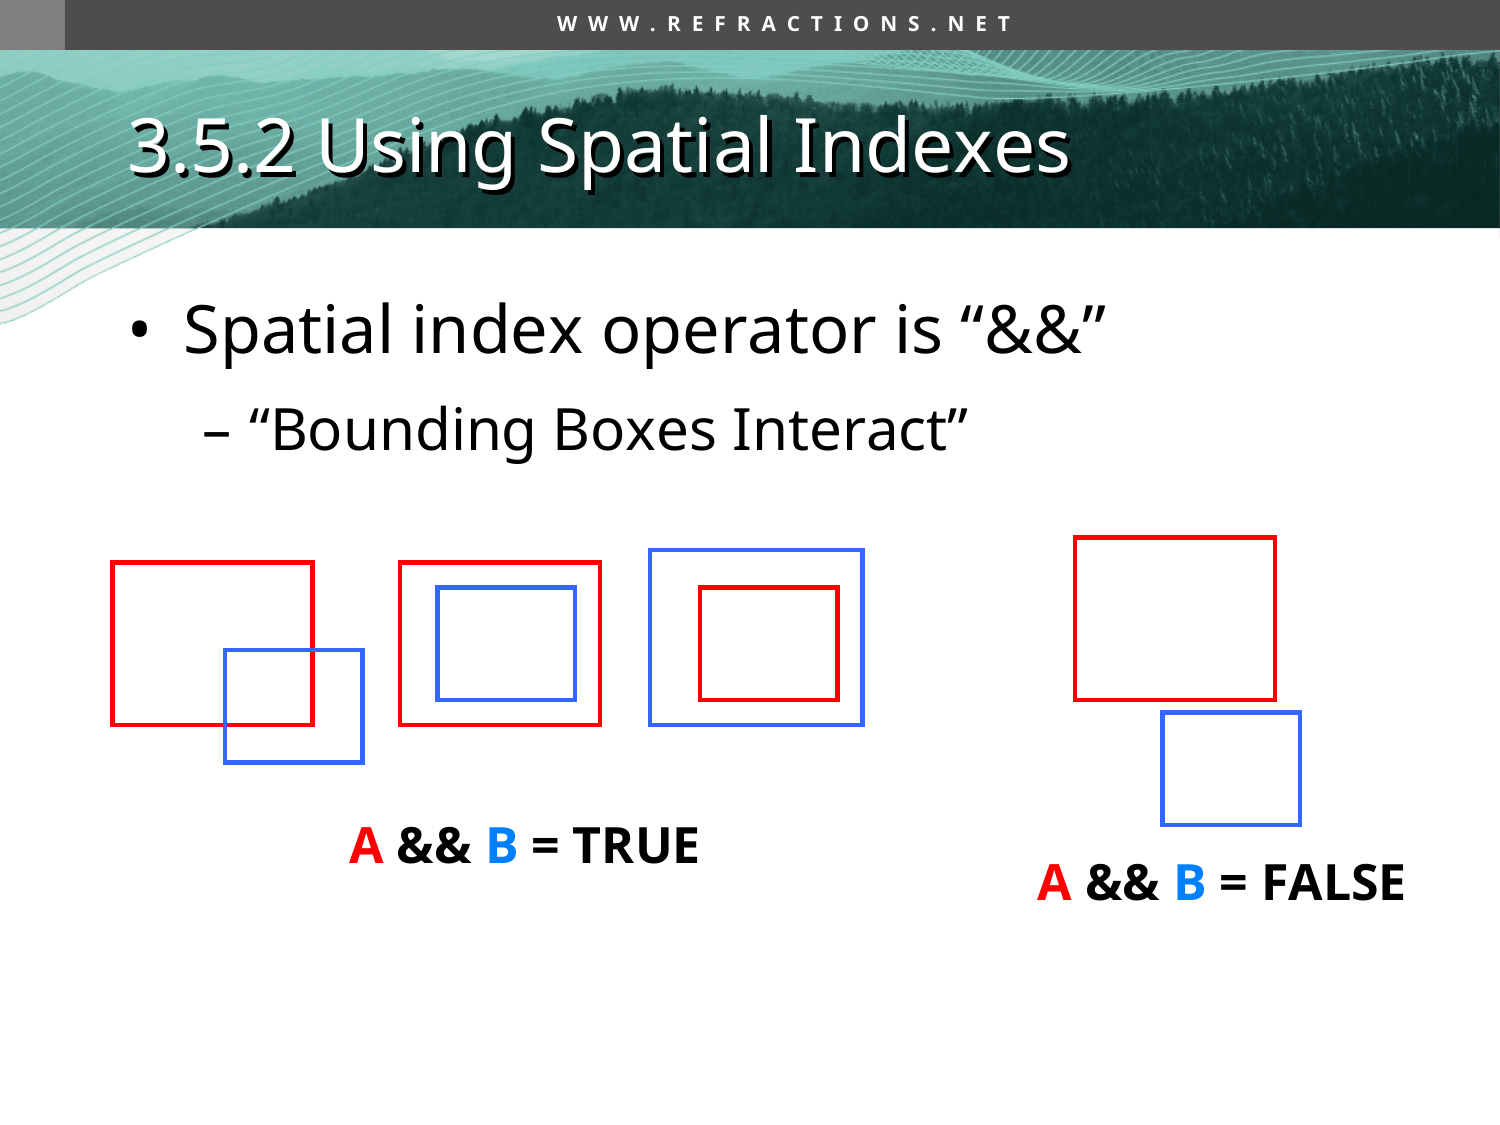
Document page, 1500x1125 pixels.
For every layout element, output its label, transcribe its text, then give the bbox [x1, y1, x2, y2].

text_box A && B = FALSE [1022, 849, 1422, 920]
text_box A && B = TRUE [334, 812, 716, 882]
list Spatial index operator is “&&” “Bounding Boxes Interact” [1077, 540, 1273, 550]
list Spatial index operator is “&&” “Bounding Boxes Interact” [112, 275, 1388, 550]
title 3.5.2 Using Spatial Indexes [112, 62, 1388, 226]
picture [0, 50, 1500, 325]
